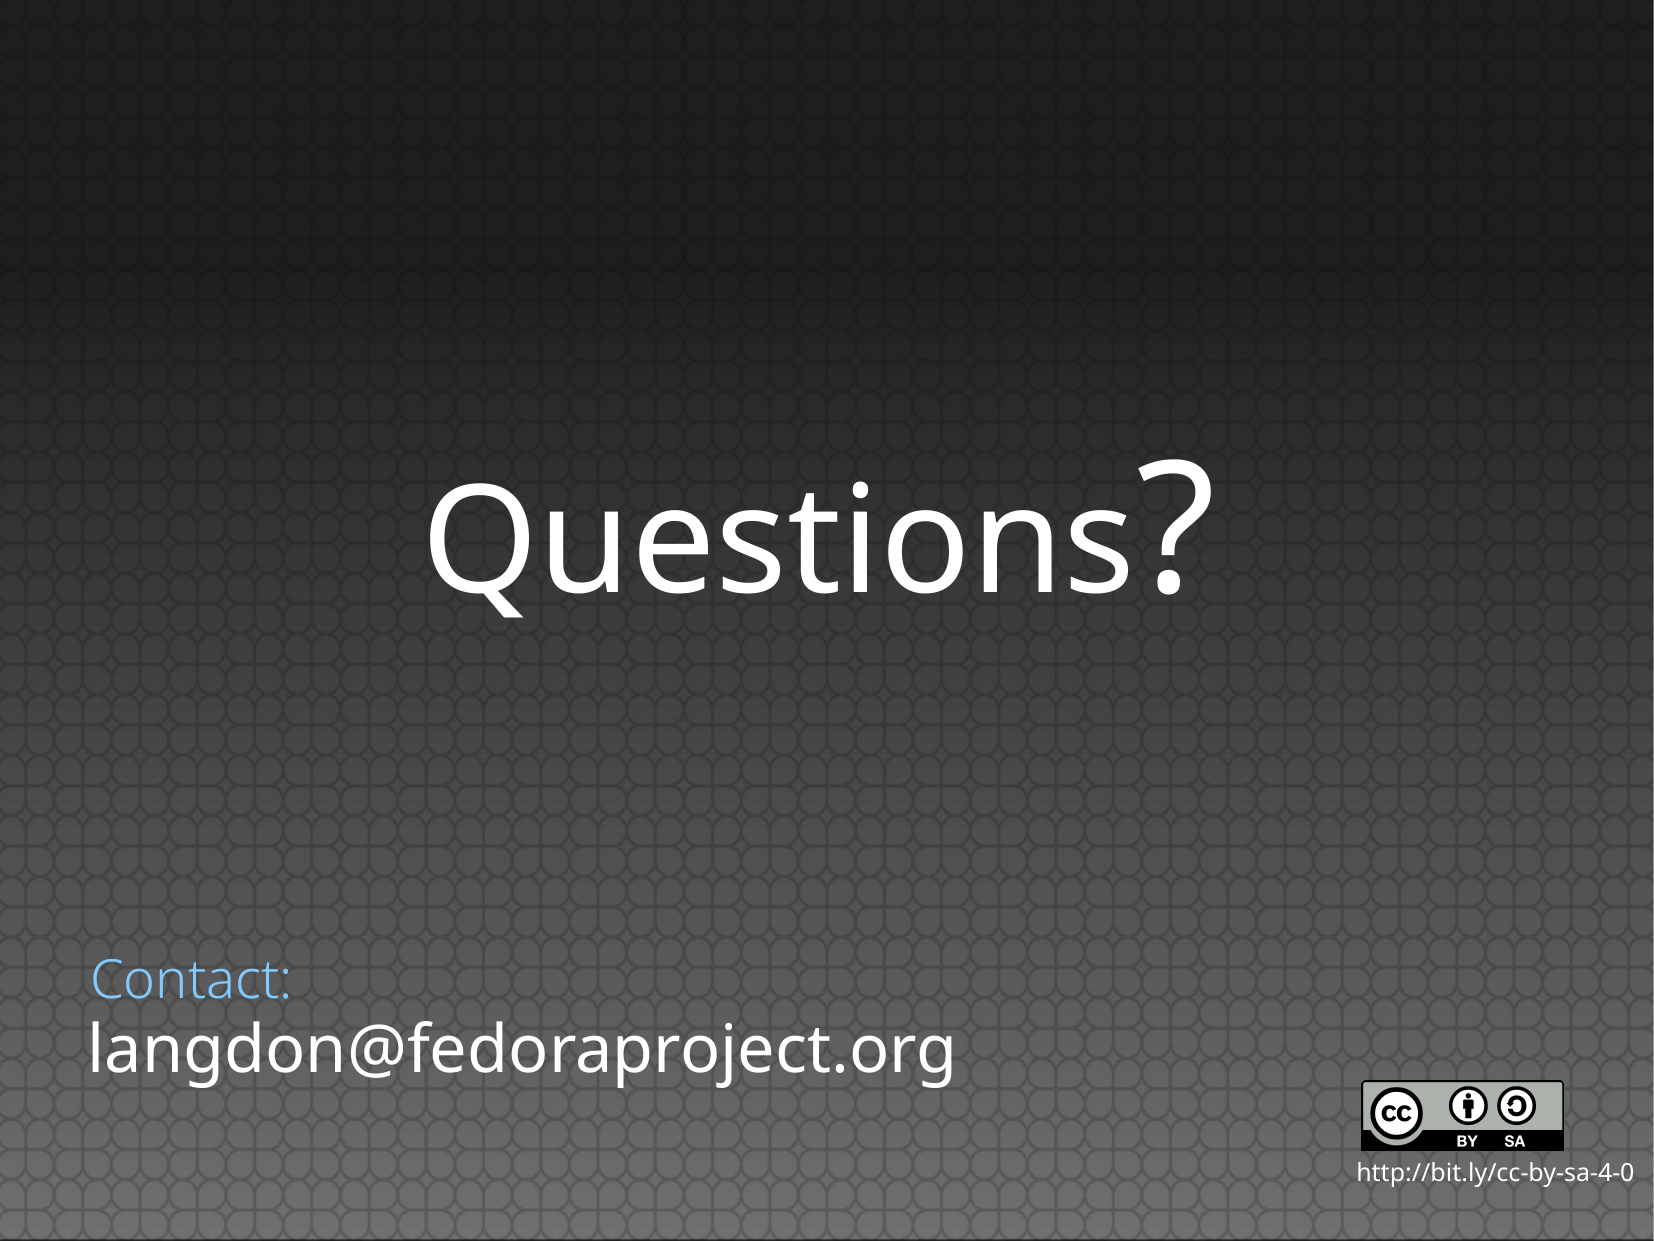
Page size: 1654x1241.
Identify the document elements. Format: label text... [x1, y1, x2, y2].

picture [0, 0, 1654, 1241]
text_box langdon@fedoraproject.org [72, 993, 1179, 1084]
text_box Contact: [75, 933, 430, 1010]
title Questions? [30, 418, 1606, 624]
text_box http://bit.ly/cc-by-sa-4-0 [1237, 1147, 1650, 1231]
